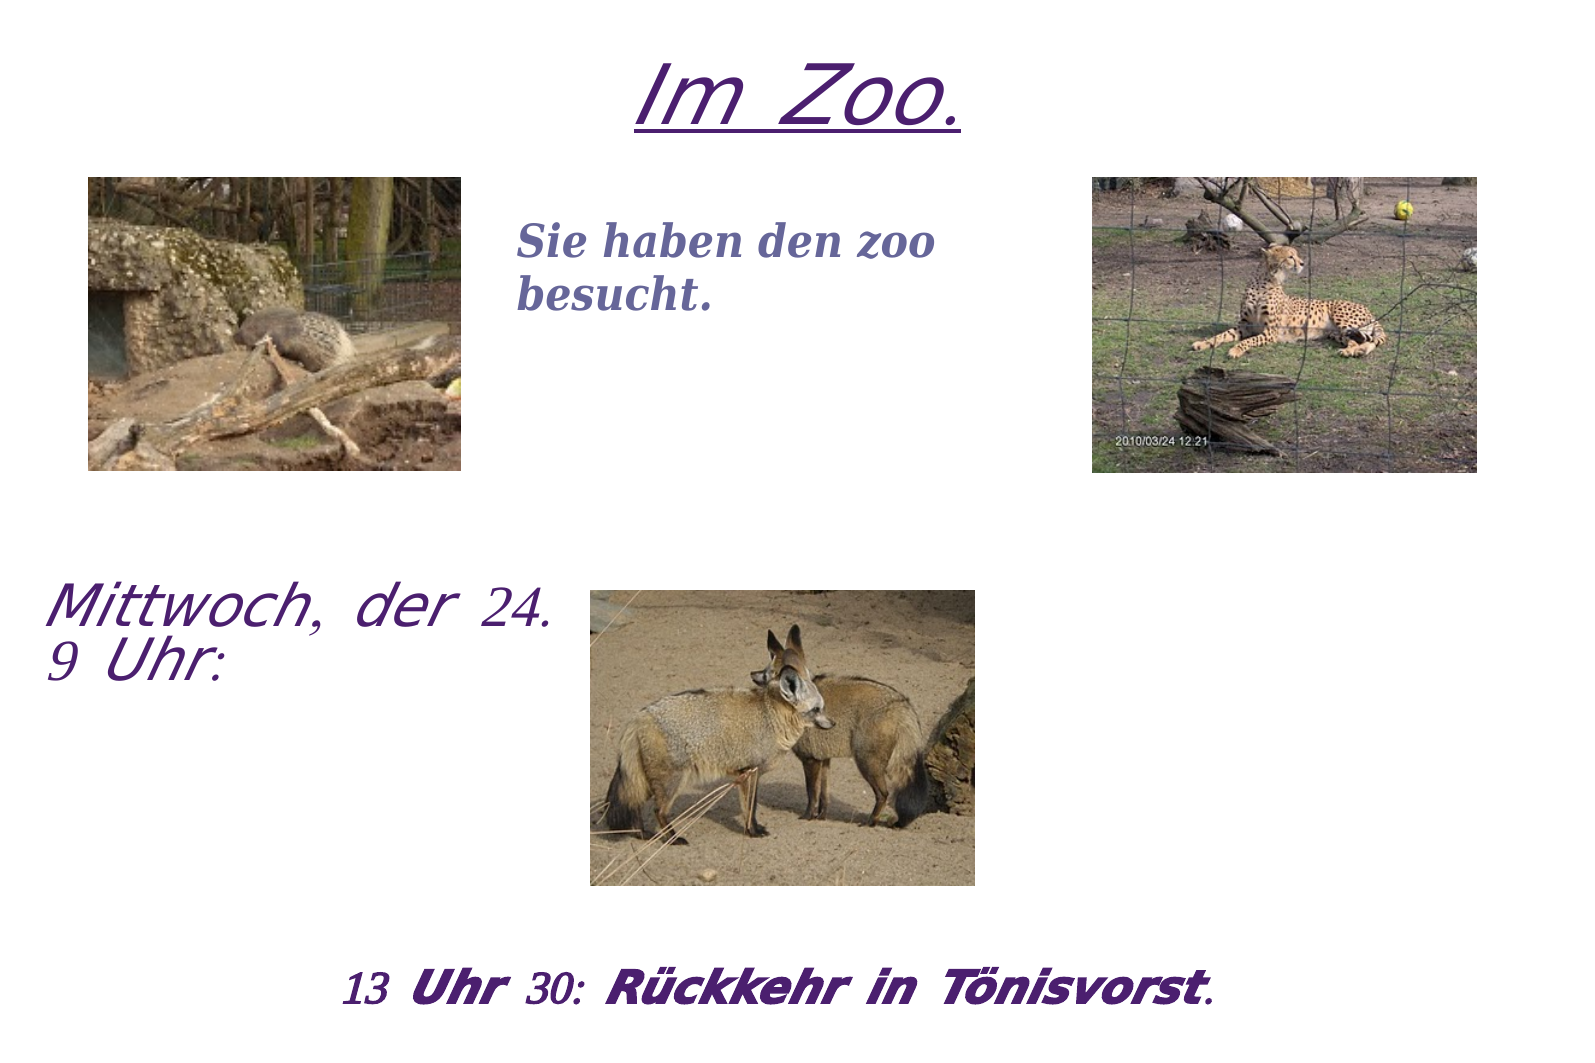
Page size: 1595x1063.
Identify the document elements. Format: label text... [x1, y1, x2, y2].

text_box Sie haben den zoo besucht. [501, 206, 1004, 329]
picture [1092, 177, 1477, 473]
text_box Im Zoo. [413, 59, 1182, 158]
picture [88, 177, 461, 471]
picture [590, 590, 975, 886]
text_box 13 Uhr 30: Rückkehr in Tönisvorst. [324, 963, 1388, 1025]
text_box Mittwoch, der 24. 9 Uhr: [29, 579, 567, 711]
